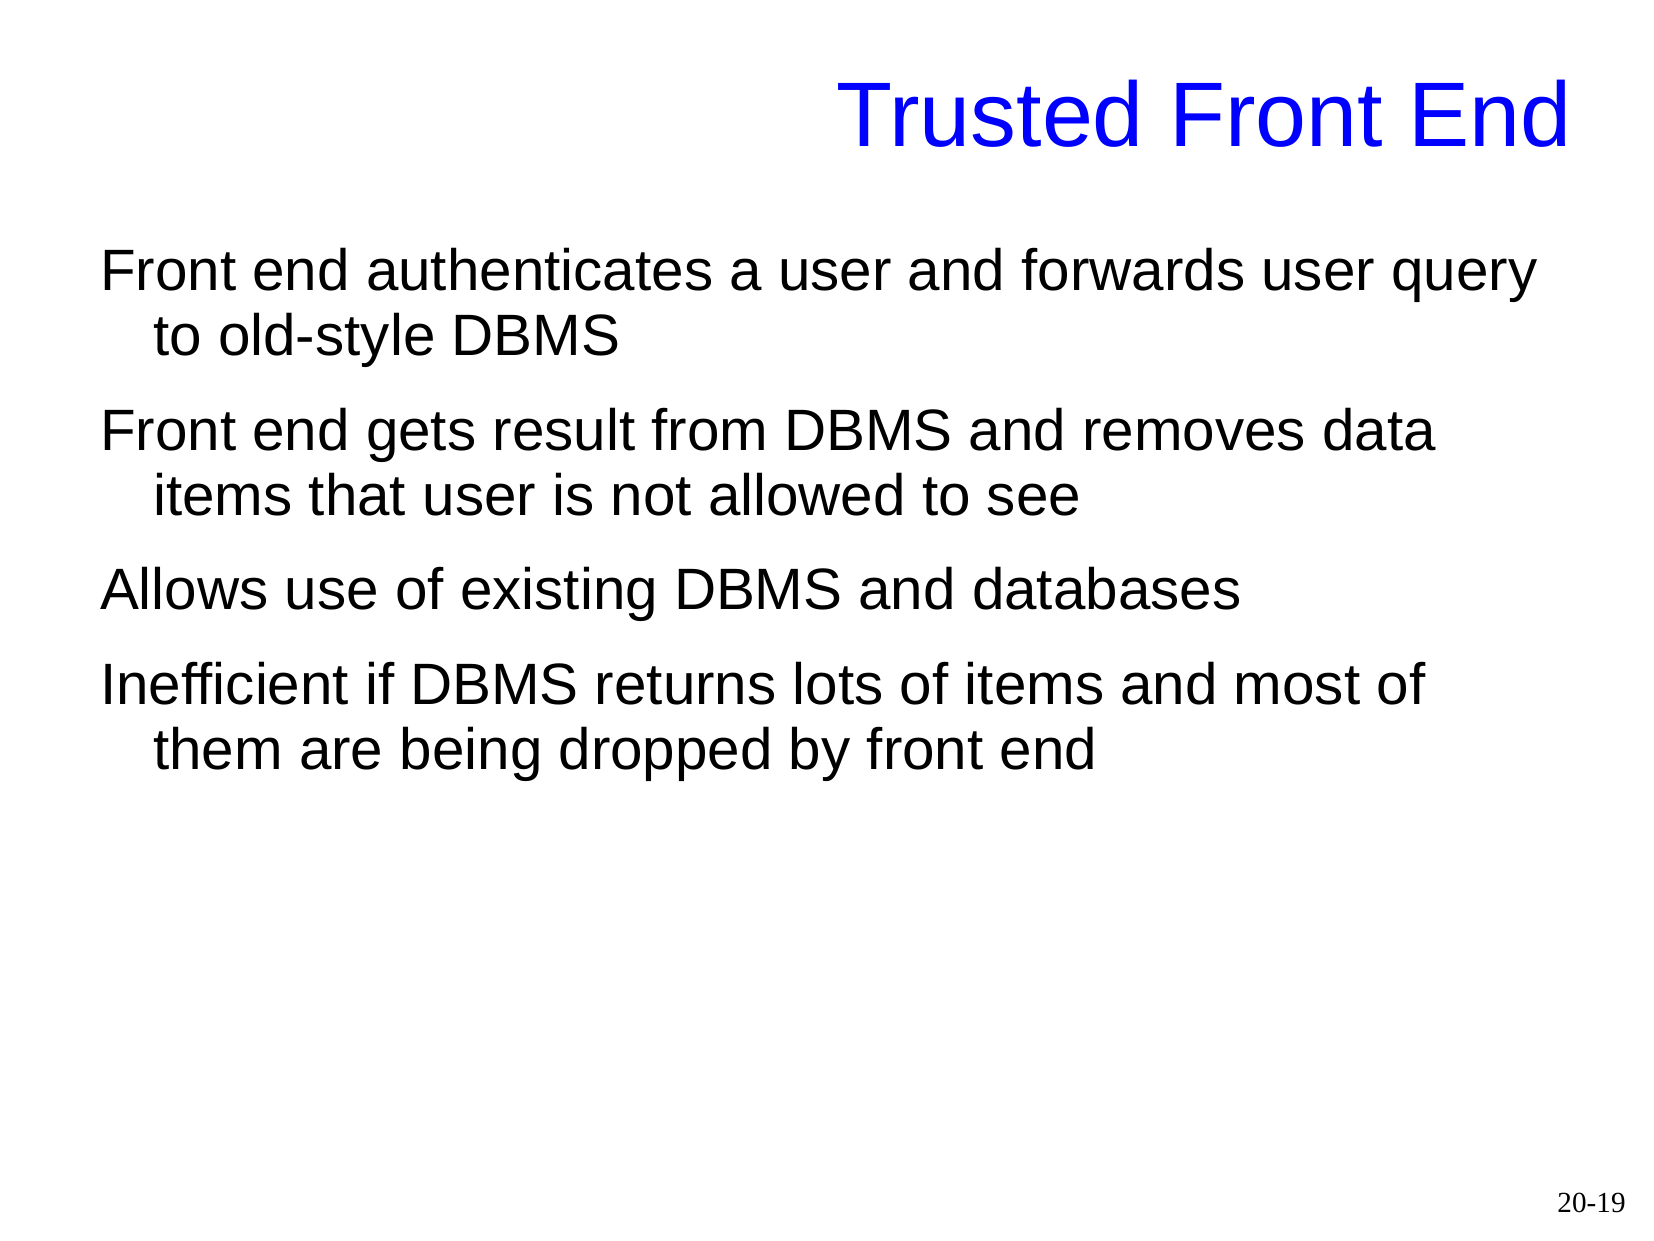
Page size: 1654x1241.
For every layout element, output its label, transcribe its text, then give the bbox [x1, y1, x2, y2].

title Trusted Front End [84, 11, 1573, 218]
list Front end authenticates a user and forwards user query to old-style DBMS Front end gets result from DBMS and removes data items that user is not allowed to see Allows use of existing DBMS and databases Inefficient if DBMS returns lots of items and most of them are being dropped by front end [82, 237, 1571, 1170]
